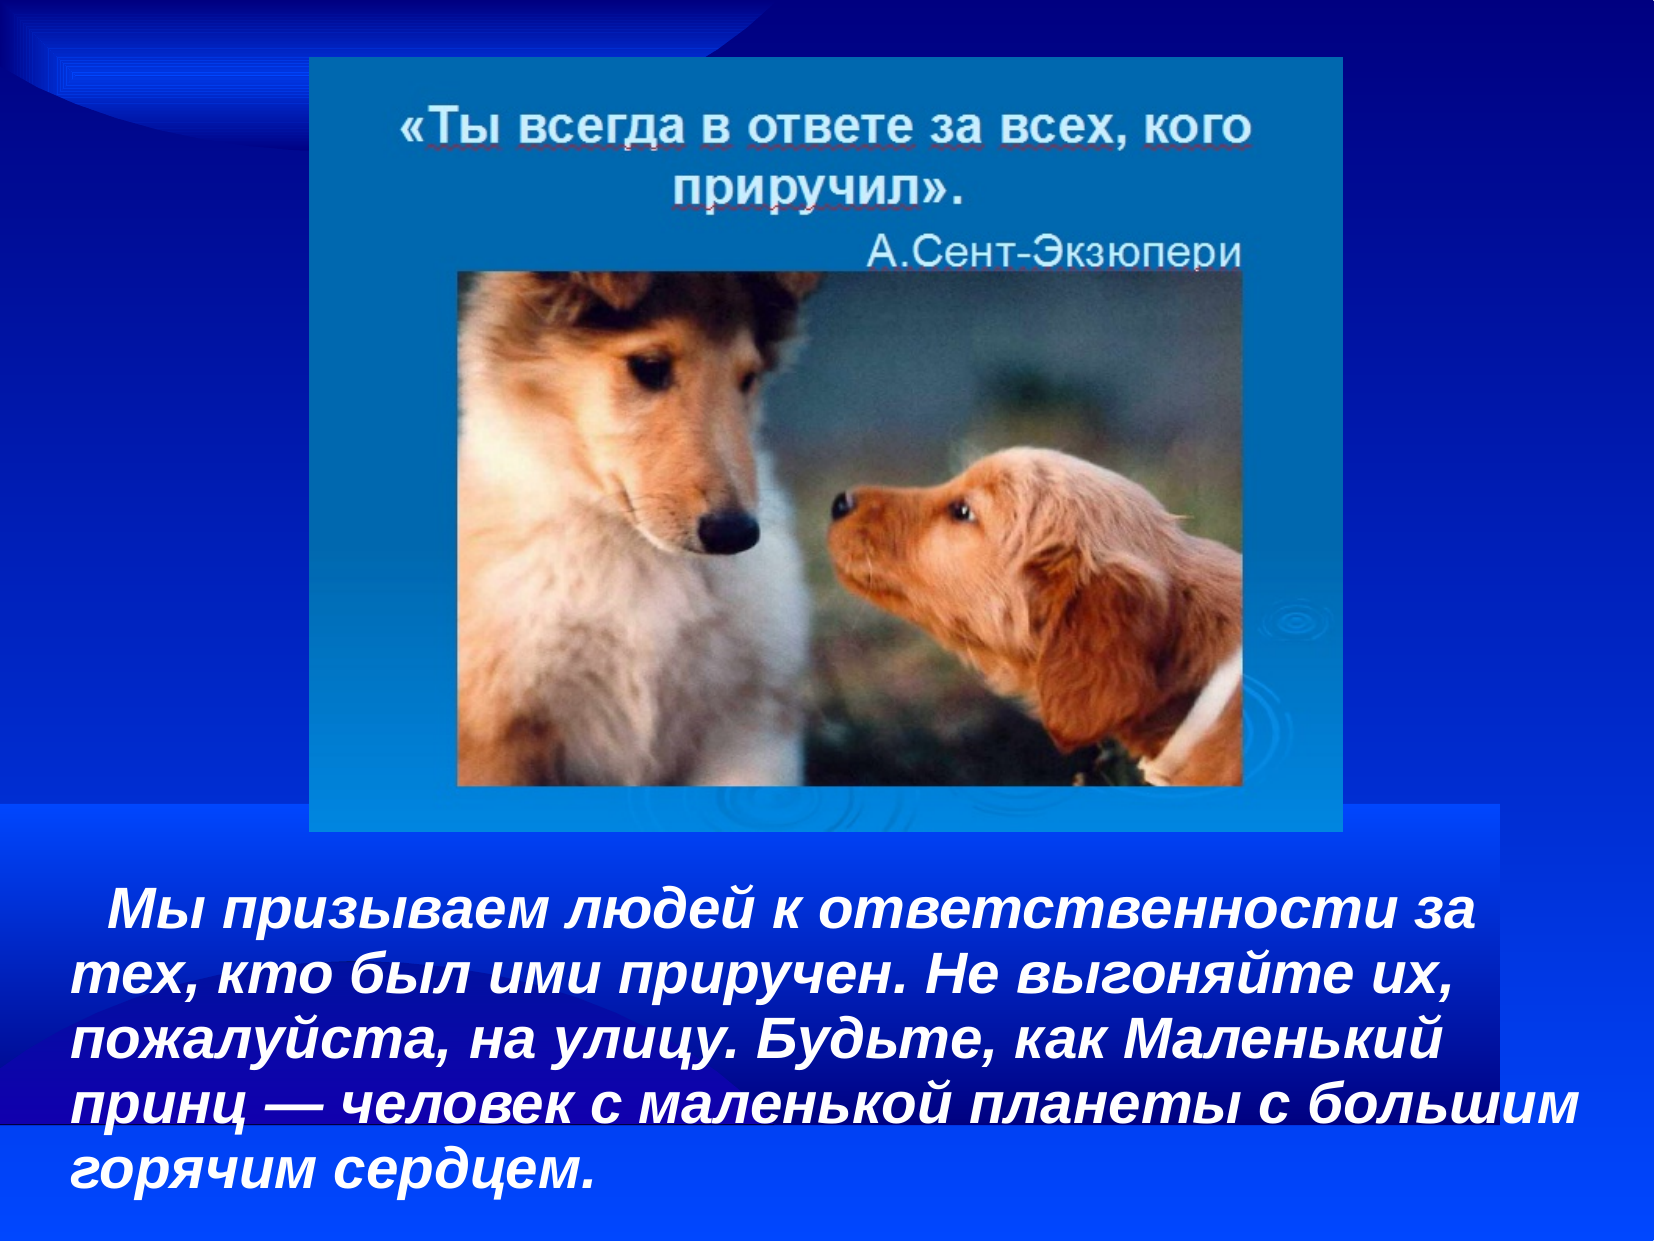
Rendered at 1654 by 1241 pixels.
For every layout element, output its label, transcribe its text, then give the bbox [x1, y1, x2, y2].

text_box Мы призываем людей к ответственности за тех, кто был ими приручен. Не выгоняйте их, пожалуйста, на улицу. Будьте, как Маленький принц — человек с маленькой планеты с большим горячим сердцем. [55, 868, 1625, 1215]
picture [309, 57, 1343, 832]
